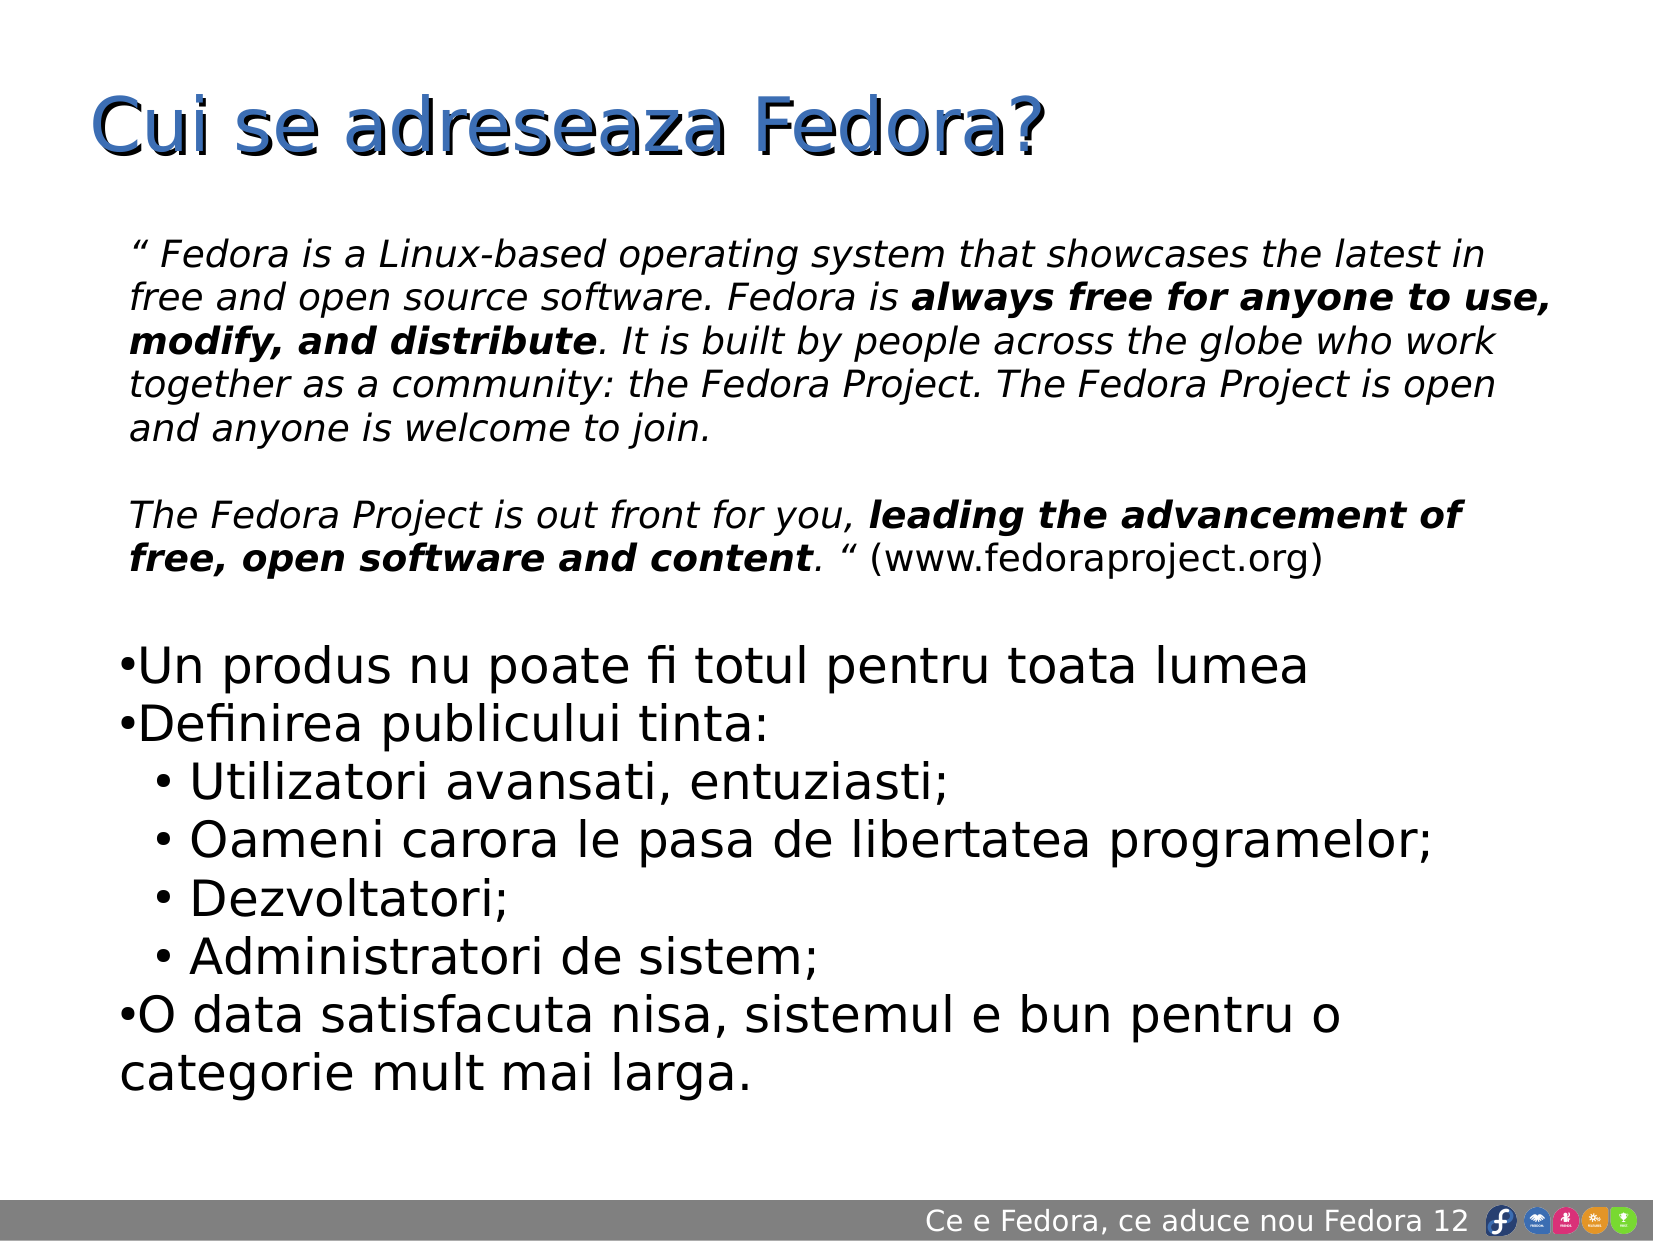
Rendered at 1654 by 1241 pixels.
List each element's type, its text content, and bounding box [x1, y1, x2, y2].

text_box [1486, 1200, 1653, 1241]
picture [1486, 1205, 1517, 1236]
text_box Cui se adreseaza Fedora? [75, 75, 1064, 178]
text_box [0, 1200, 910, 1241]
text_box Ce e Fedora, ce aduce nou Fedora 12 [910, 1197, 1486, 1241]
text_box Un produs nu poate fi totul pentru toata lumea Definirea publicului tinta: Utilizatori avansati, entuziasti; Oameni carora le pasa de libertatea programelor; Dezvoltatori; Administratori de sistem; O data satisfacuta nisa, sistemul e bun pentru o categorie mult mai larga. [104, 629, 1575, 1110]
picture [1524, 1207, 1637, 1234]
text_box “ Fedora is a Linux-based operating system that showcases the latest in free and open source software. Fedora is always free for anyone to use, modify, and distribute. It is built by people across the globe who work together as a community: the Fedora Project. The Fedora Project is open and anyone is welcome to join. The Fedora Project is out front for you, leading the advancement of free, open software and content. “ (www.fedoraproject.org) [114, 225, 1585, 589]
